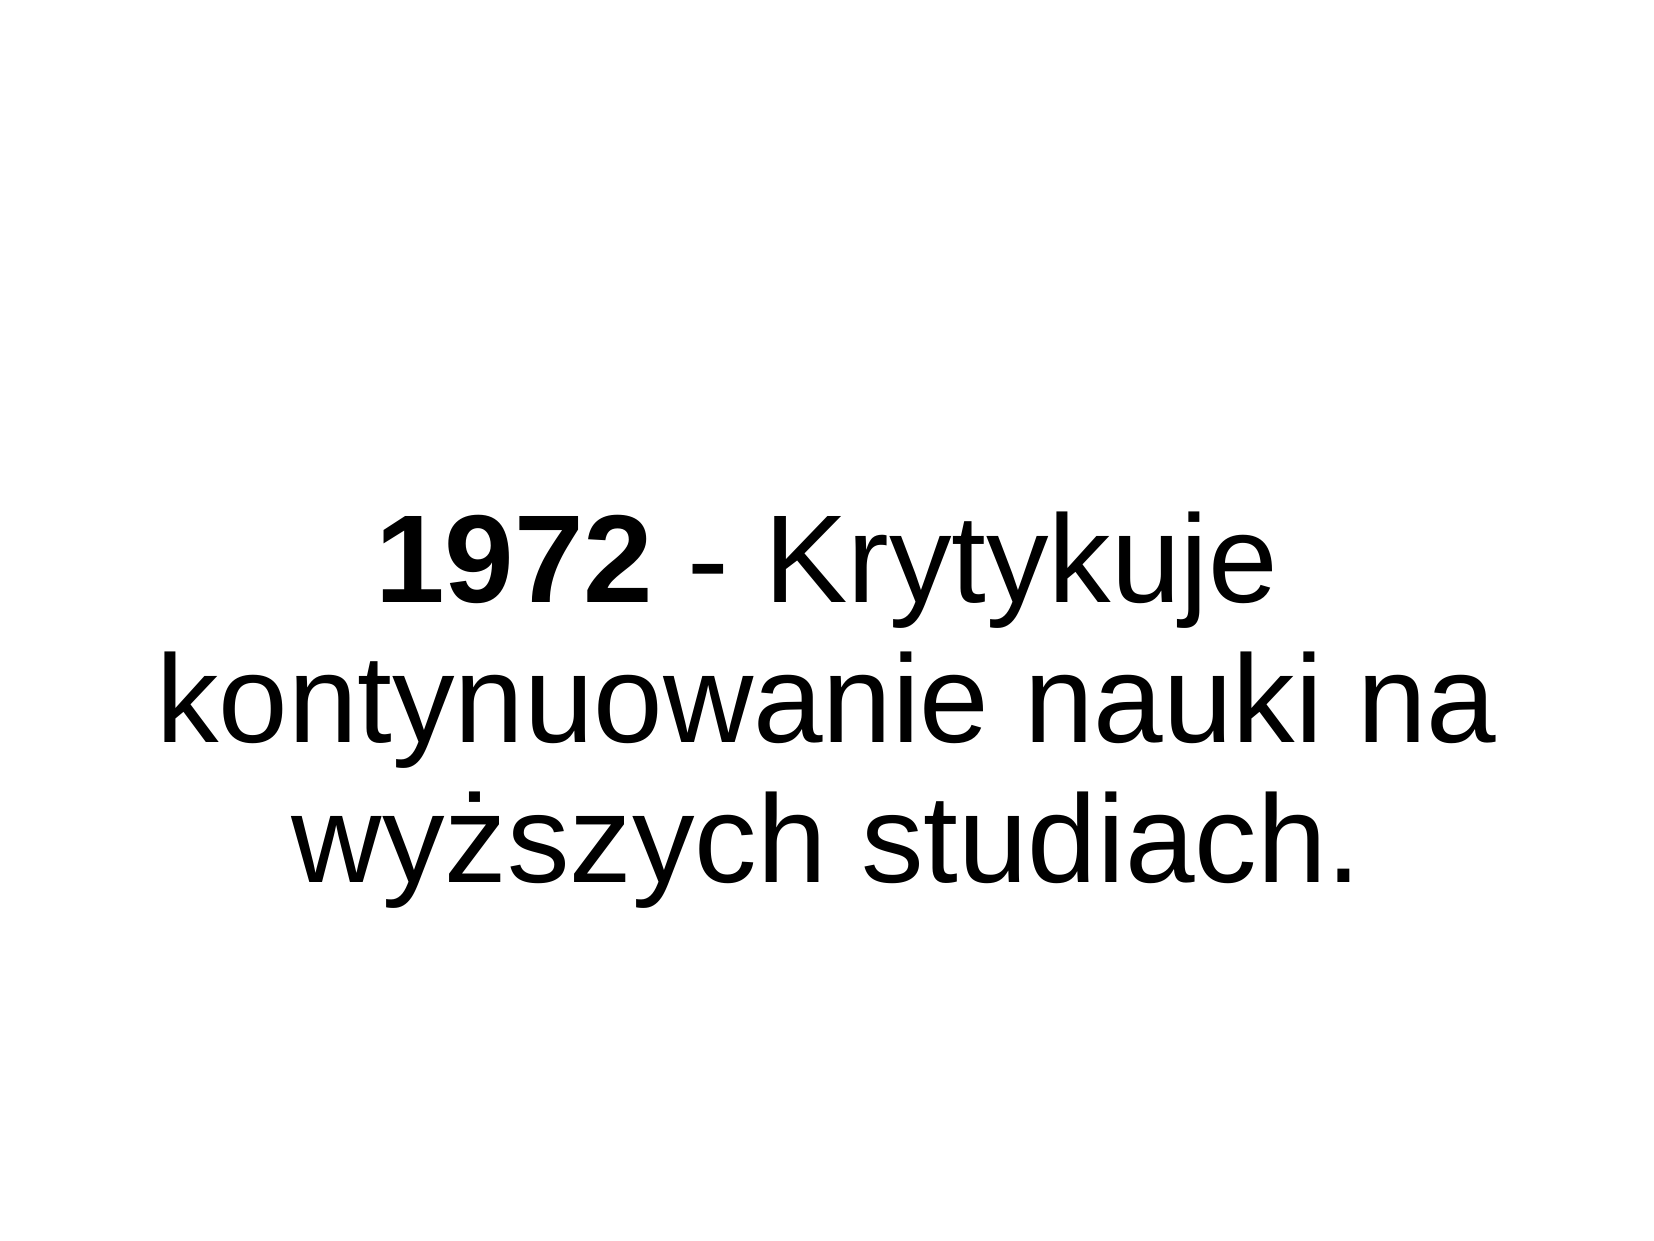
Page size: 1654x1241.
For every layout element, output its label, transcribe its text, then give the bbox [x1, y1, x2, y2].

subtitle 1972 - Krytykuje kontynuowanie nauki na wyższych studiach. [82, 297, 1571, 1102]
